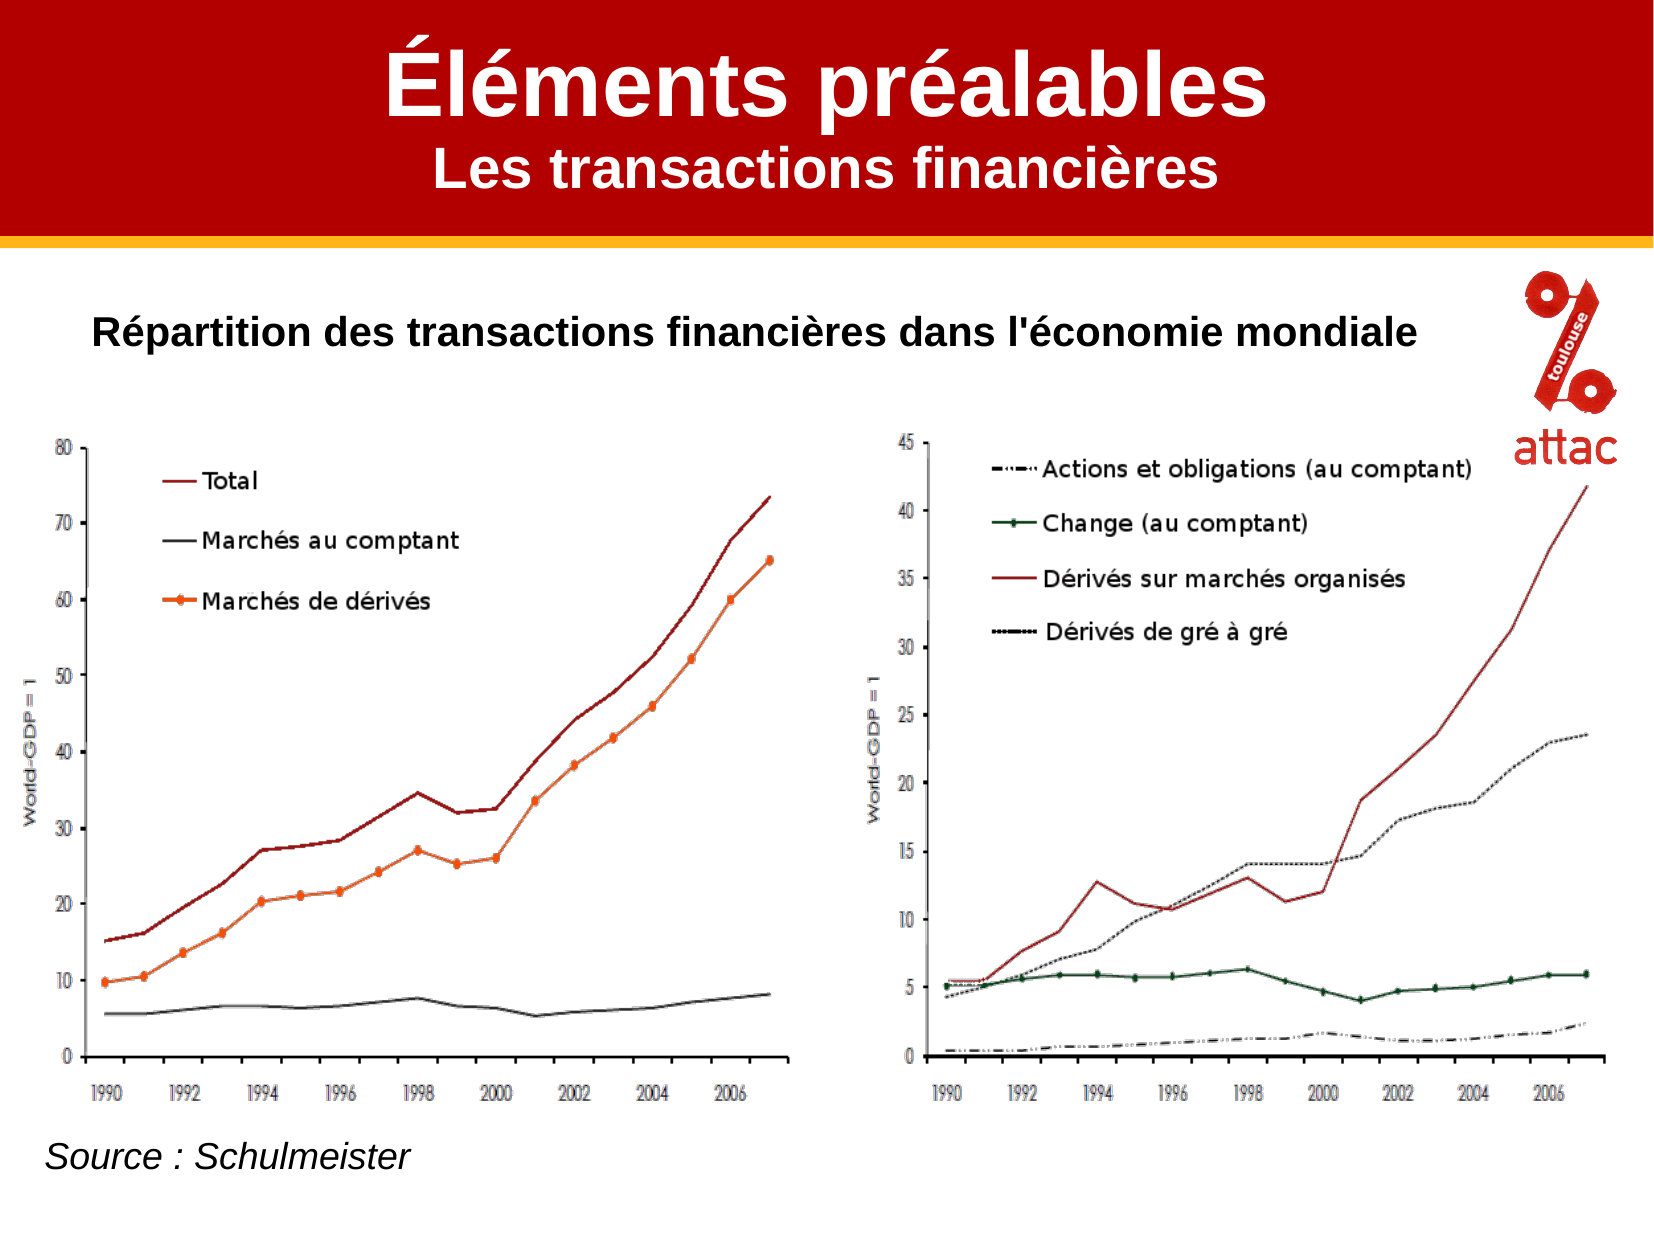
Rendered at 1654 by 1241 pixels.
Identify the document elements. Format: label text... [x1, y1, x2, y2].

text_box Source : Schulmeister [29, 1130, 1595, 1185]
picture [0, 265, 1639, 1130]
text_box Répartition des transactions financières dans l'économie mondiale [76, 301, 1495, 363]
title Éléments préalables Les transactions financières [82, 13, 1571, 222]
